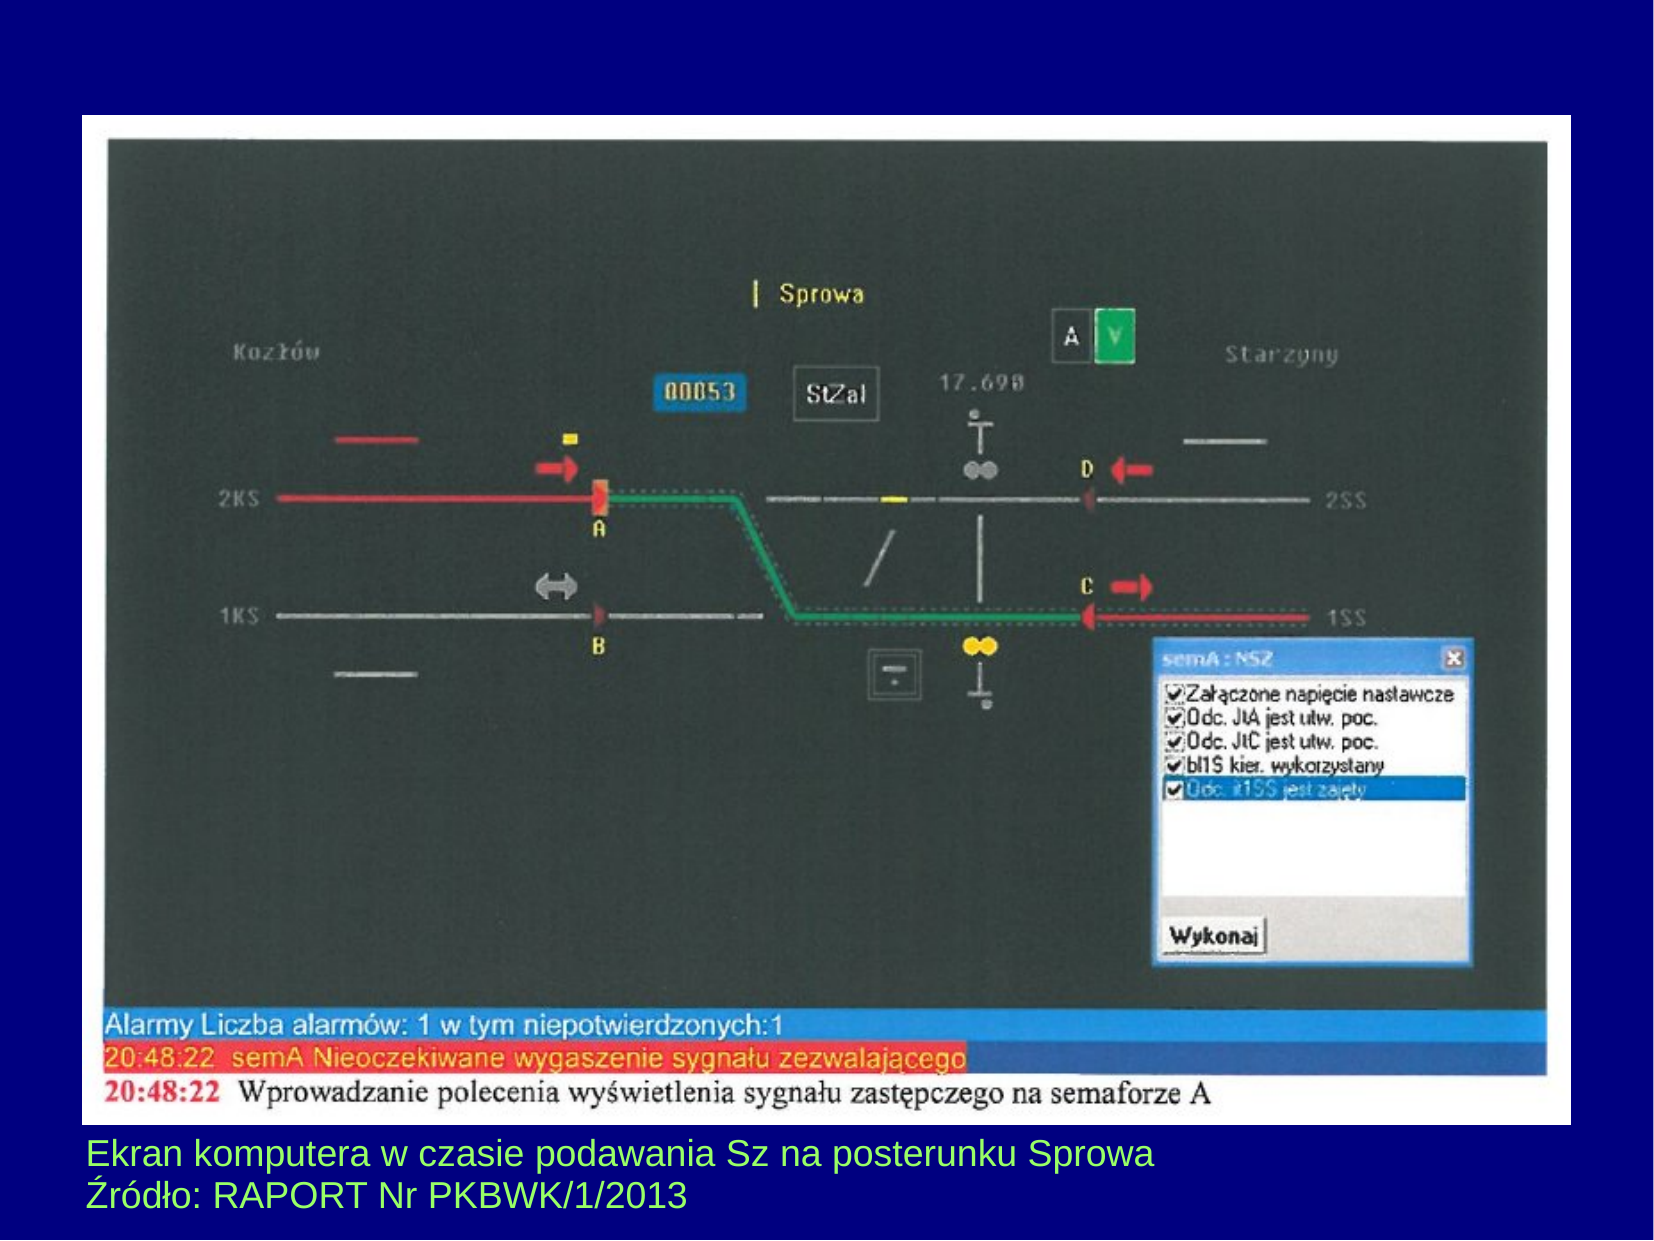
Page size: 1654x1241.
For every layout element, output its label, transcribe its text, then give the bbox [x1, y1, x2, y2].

text_box Ekran komputera w czasie podawania Sz na posterunku Sprowa Źródło: RAPORT Nr PKBWK/1/2013 [70, 1124, 1172, 1224]
picture [82, 115, 1571, 1125]
